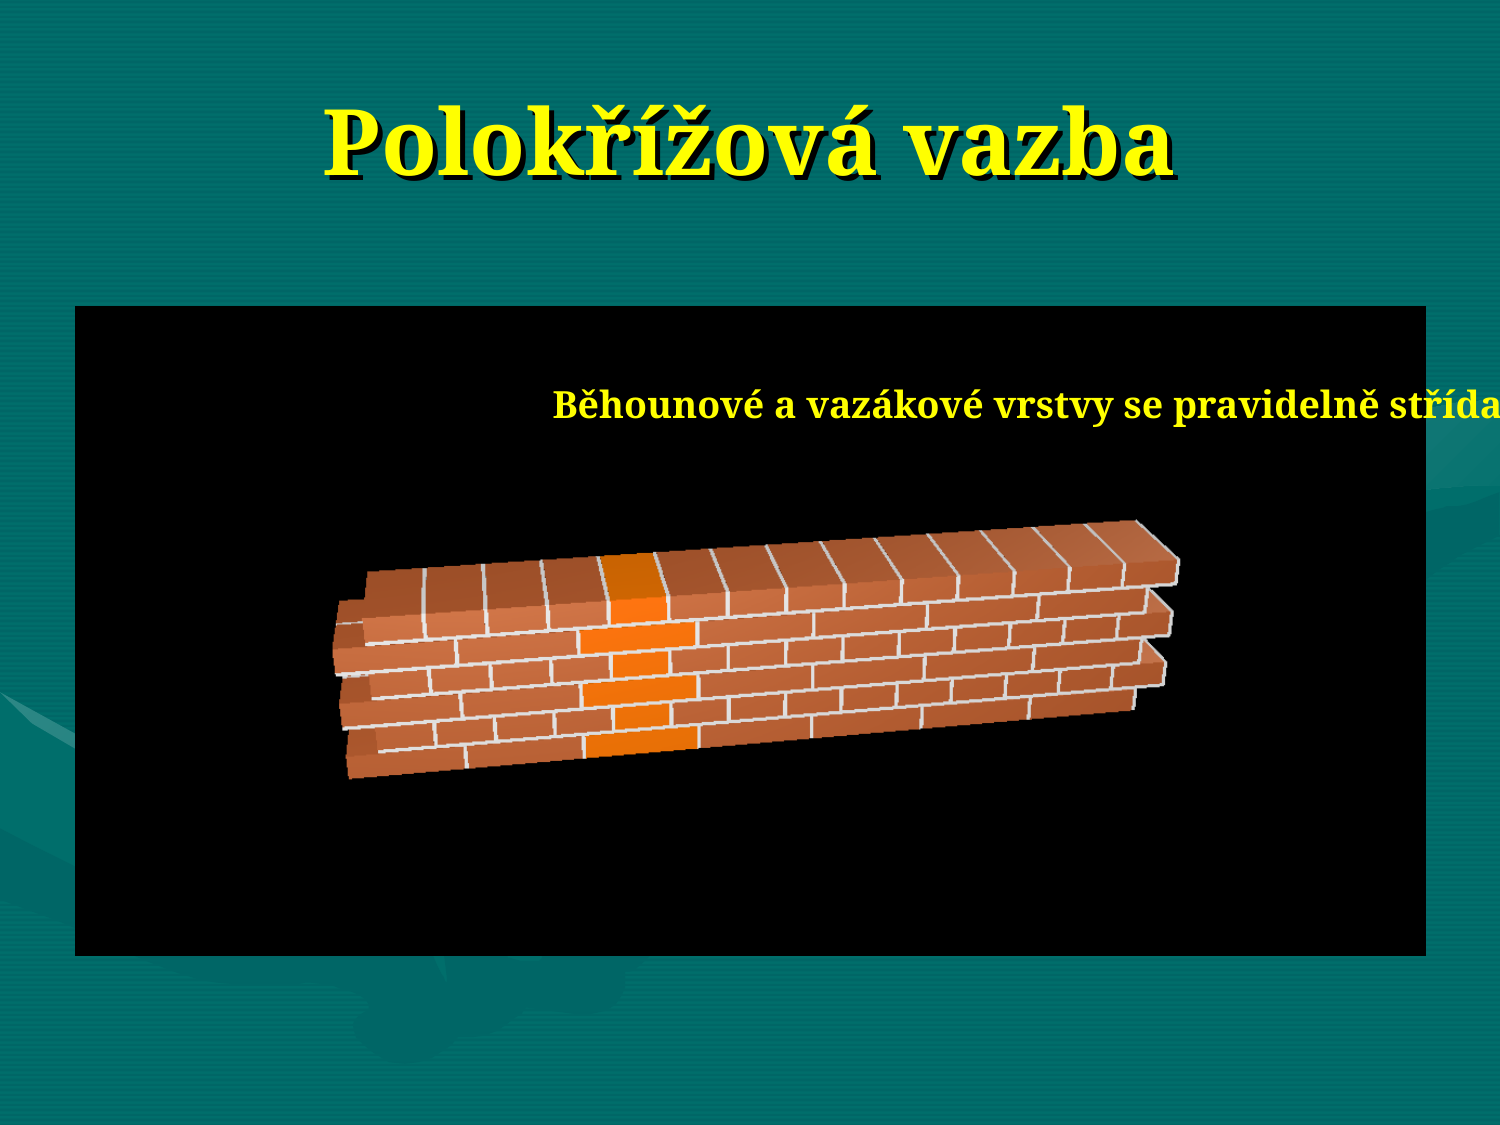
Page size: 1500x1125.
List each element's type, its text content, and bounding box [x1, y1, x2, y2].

text_box Běhounové a vazákové vrstvy se pravidelně střídají [537, 373, 1370, 434]
picture [75, 306, 1426, 956]
title Polokřížová vazba [75, 45, 1426, 233]
